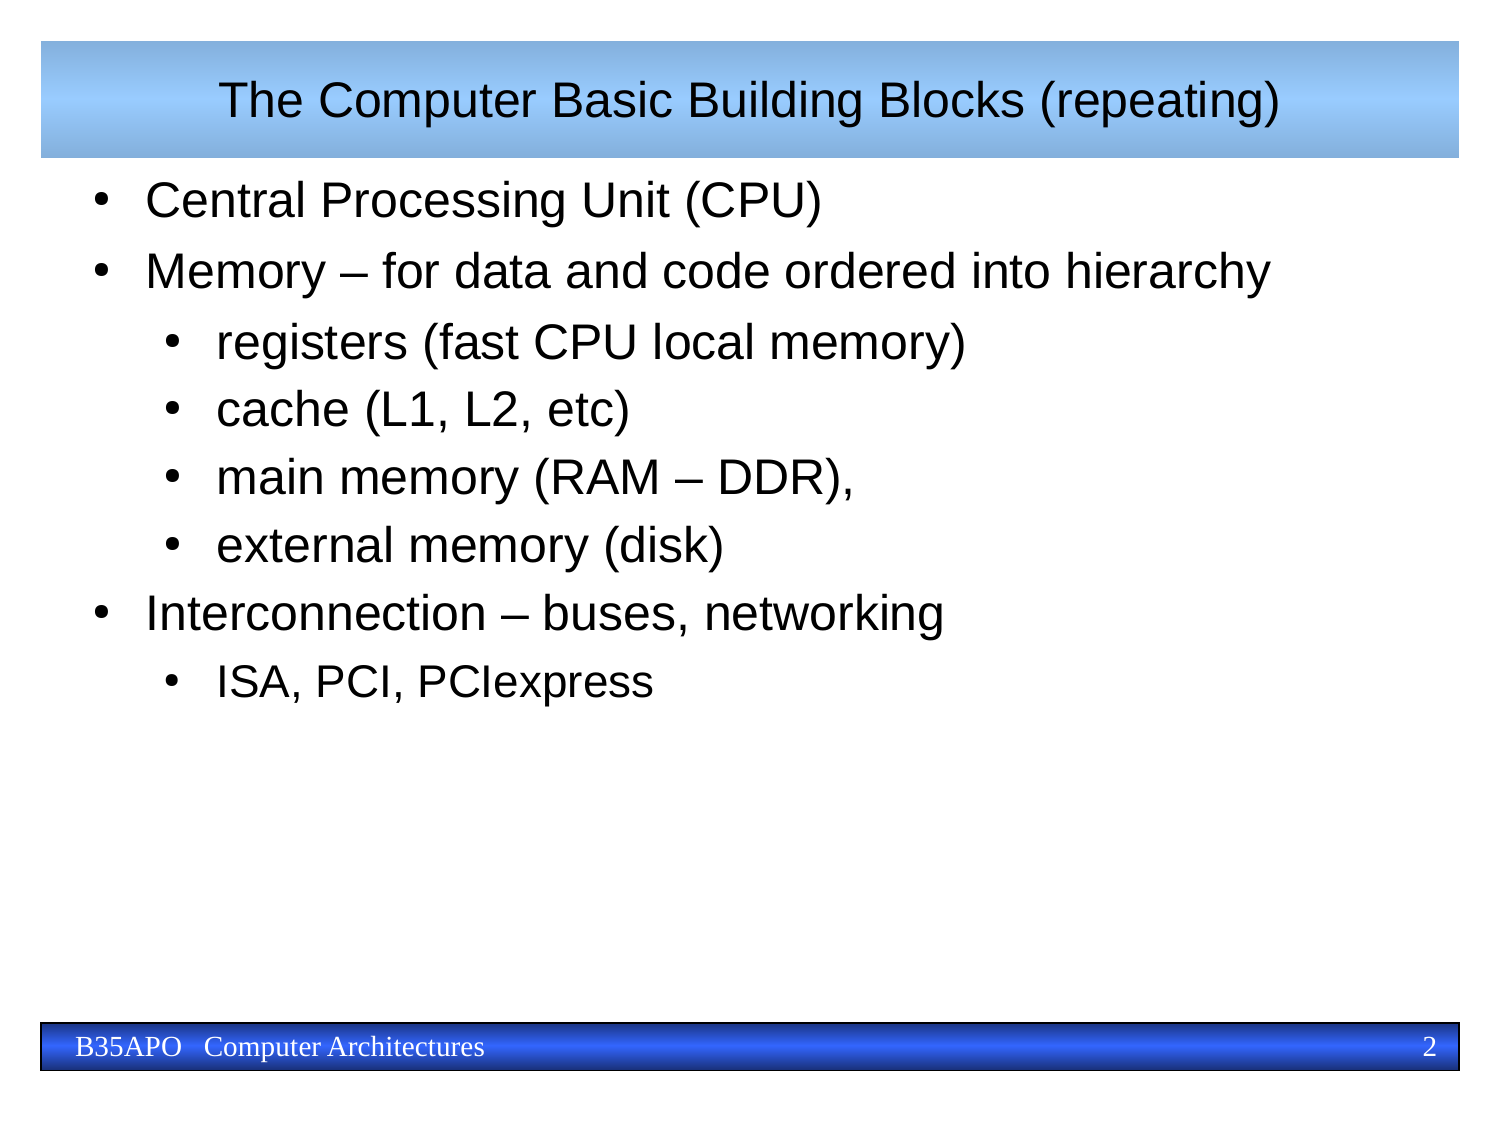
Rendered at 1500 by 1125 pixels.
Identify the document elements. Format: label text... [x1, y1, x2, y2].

list Central Processing Unit (CPU) Memory – for data and code ordered into hierarchy registers (fast CPU local memory) cache (L1, L2, etc) main memory (RAM – DDR), external memory (disk) Interconnection – buses, networking ISA, PCI, PCIexpress [75, 172, 1426, 1000]
title The Computer Basic Building Blocks (repeating) [41, 41, 1459, 158]
